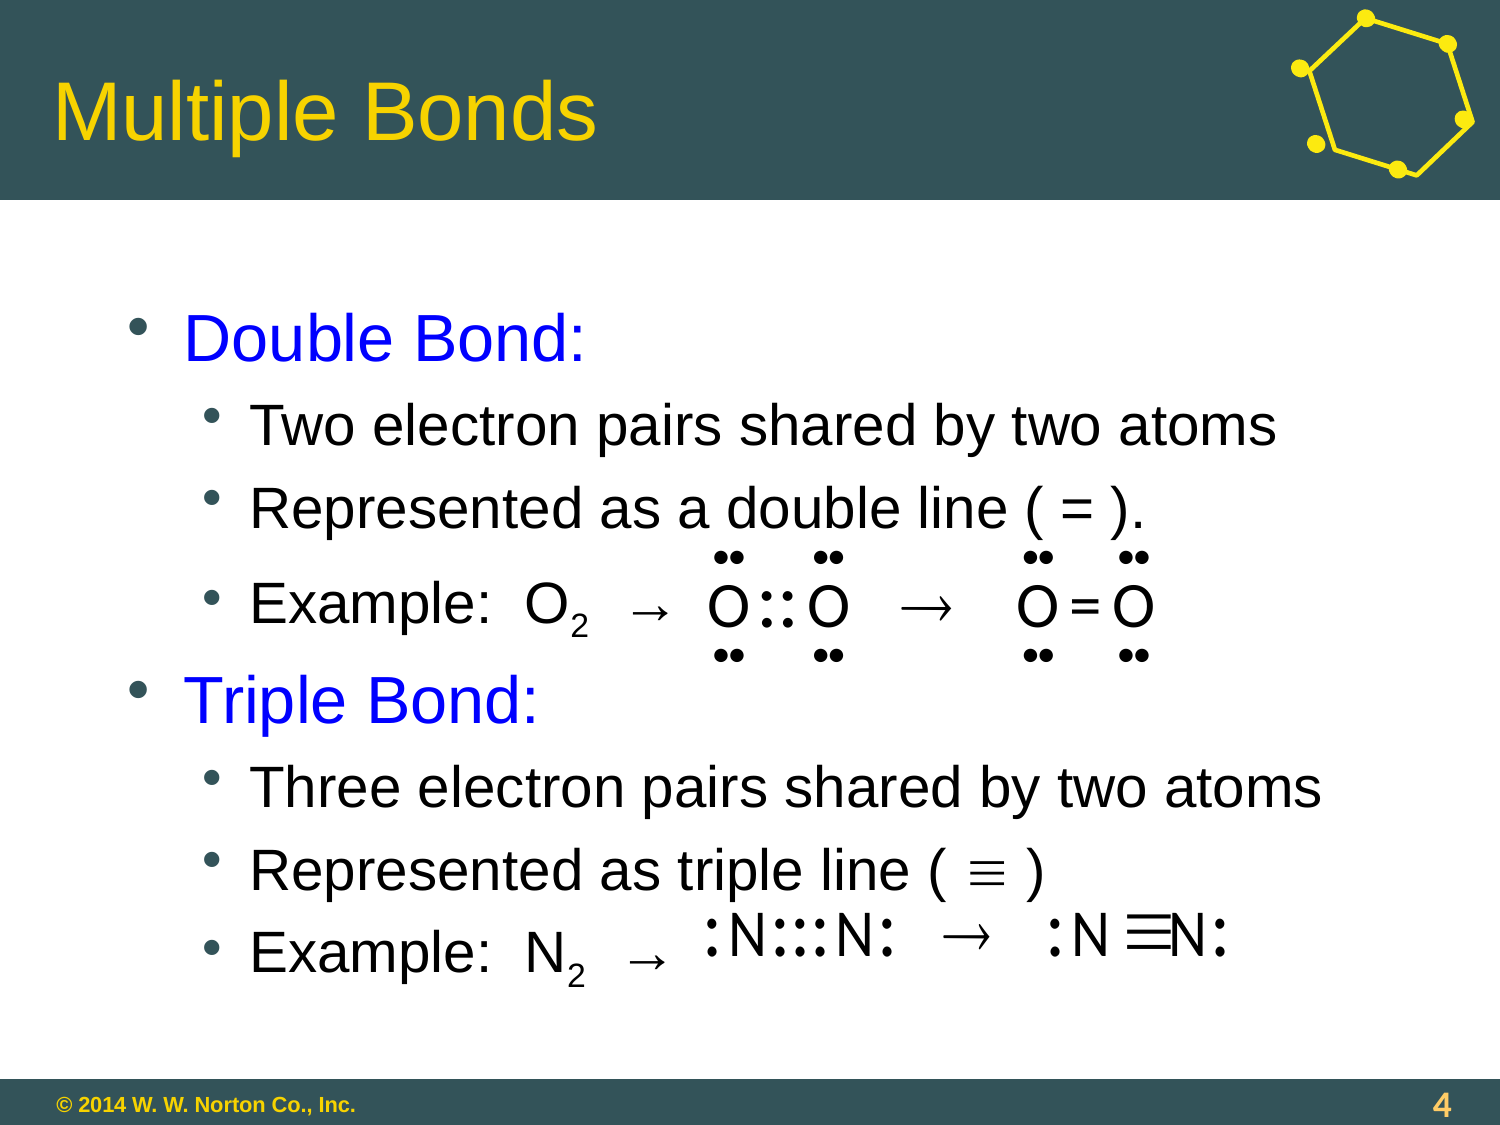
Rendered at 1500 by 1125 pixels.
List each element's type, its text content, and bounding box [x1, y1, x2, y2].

list Double Bond: Two electron pairs shared by two atoms Represented as a double line ( = ). Example: O2 → Triple Bond: Three electron pairs shared by two atoms Represented as triple line (  ) Example: N2 → [112, 287, 1413, 1000]
picture [699, 525, 1167, 682]
slide_number <number> [1417, 1076, 1468, 1125]
picture [699, 900, 1238, 990]
title Multiple Bonds [37, 19, 1118, 195]
